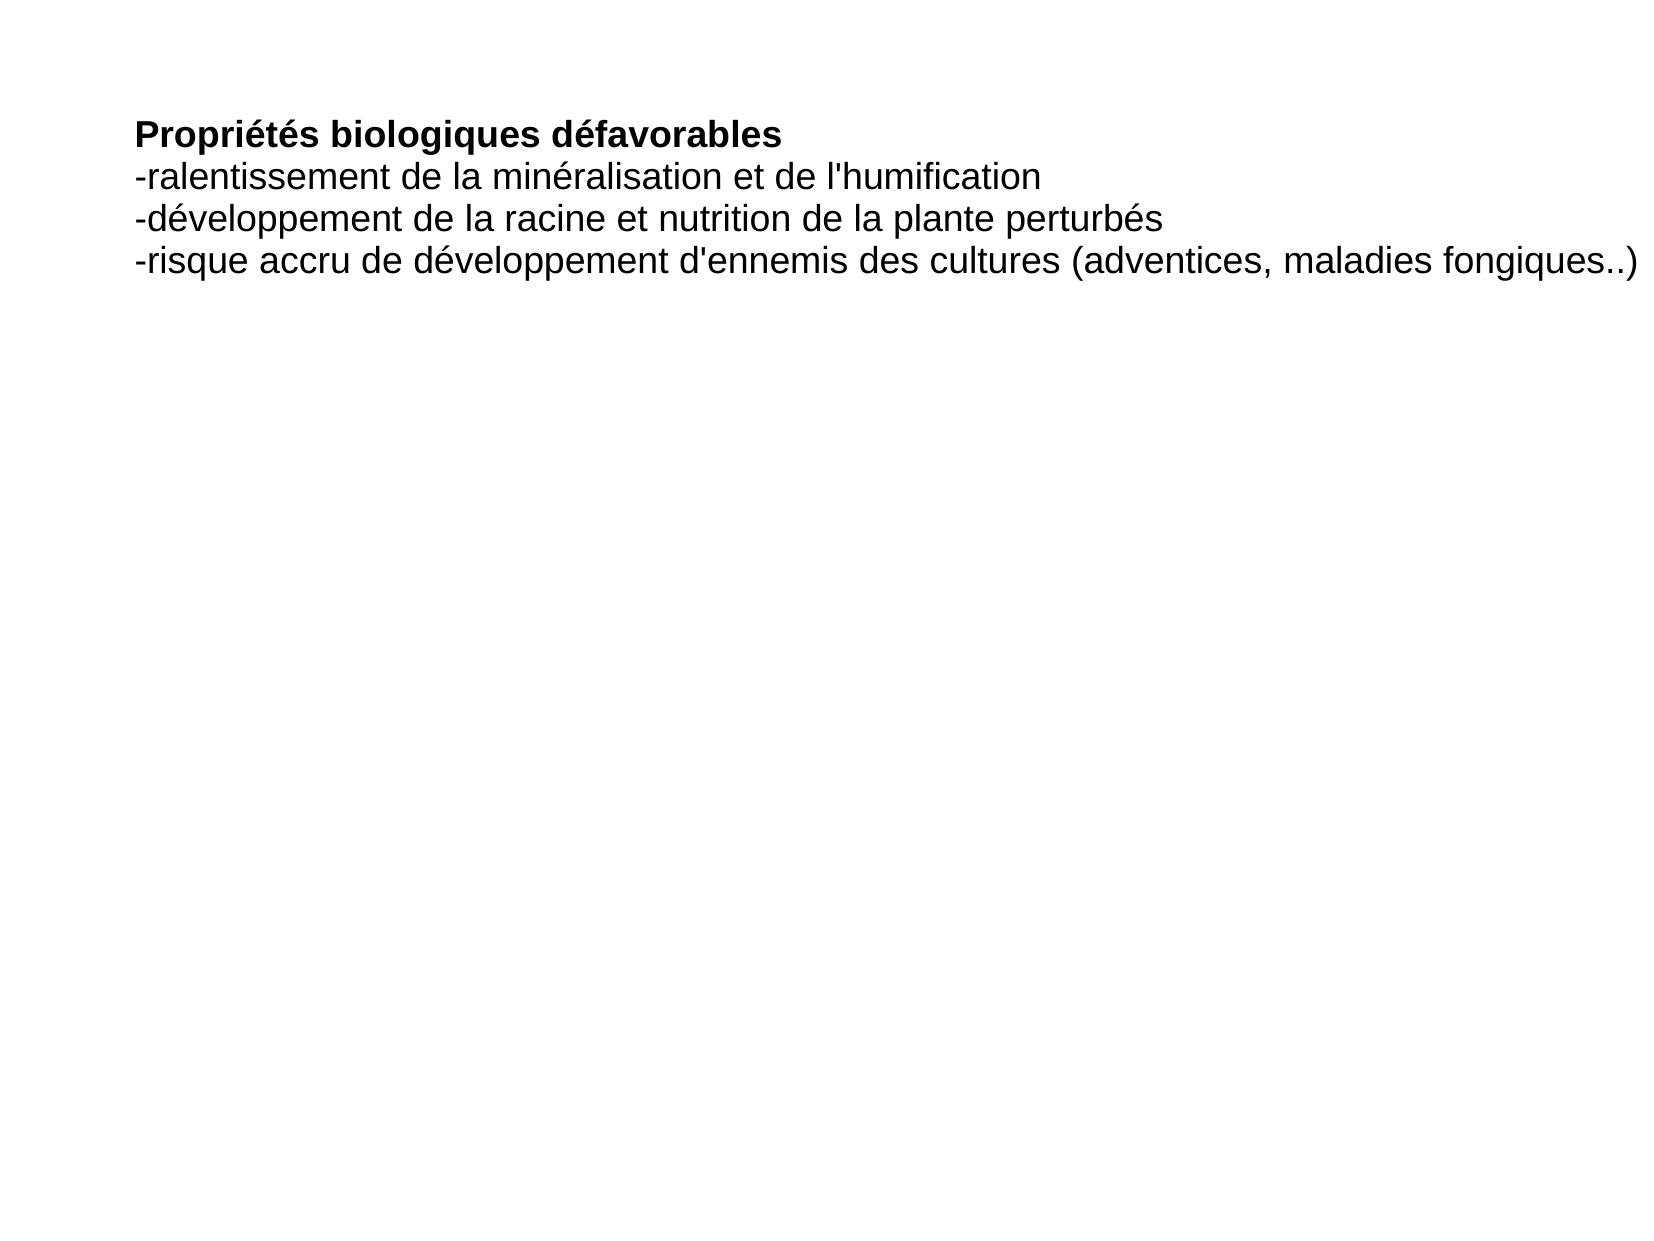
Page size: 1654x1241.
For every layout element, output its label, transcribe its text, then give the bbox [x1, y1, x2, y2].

text_box Propriétés biologiques défavorables -ralentissement de la minéralisation et de l'humification -développement de la racine et nutrition de la plante perturbés -risque accru de développement d'ennemis des cultures (adventices, maladies fongiques..) [49, 64, 1654, 410]
